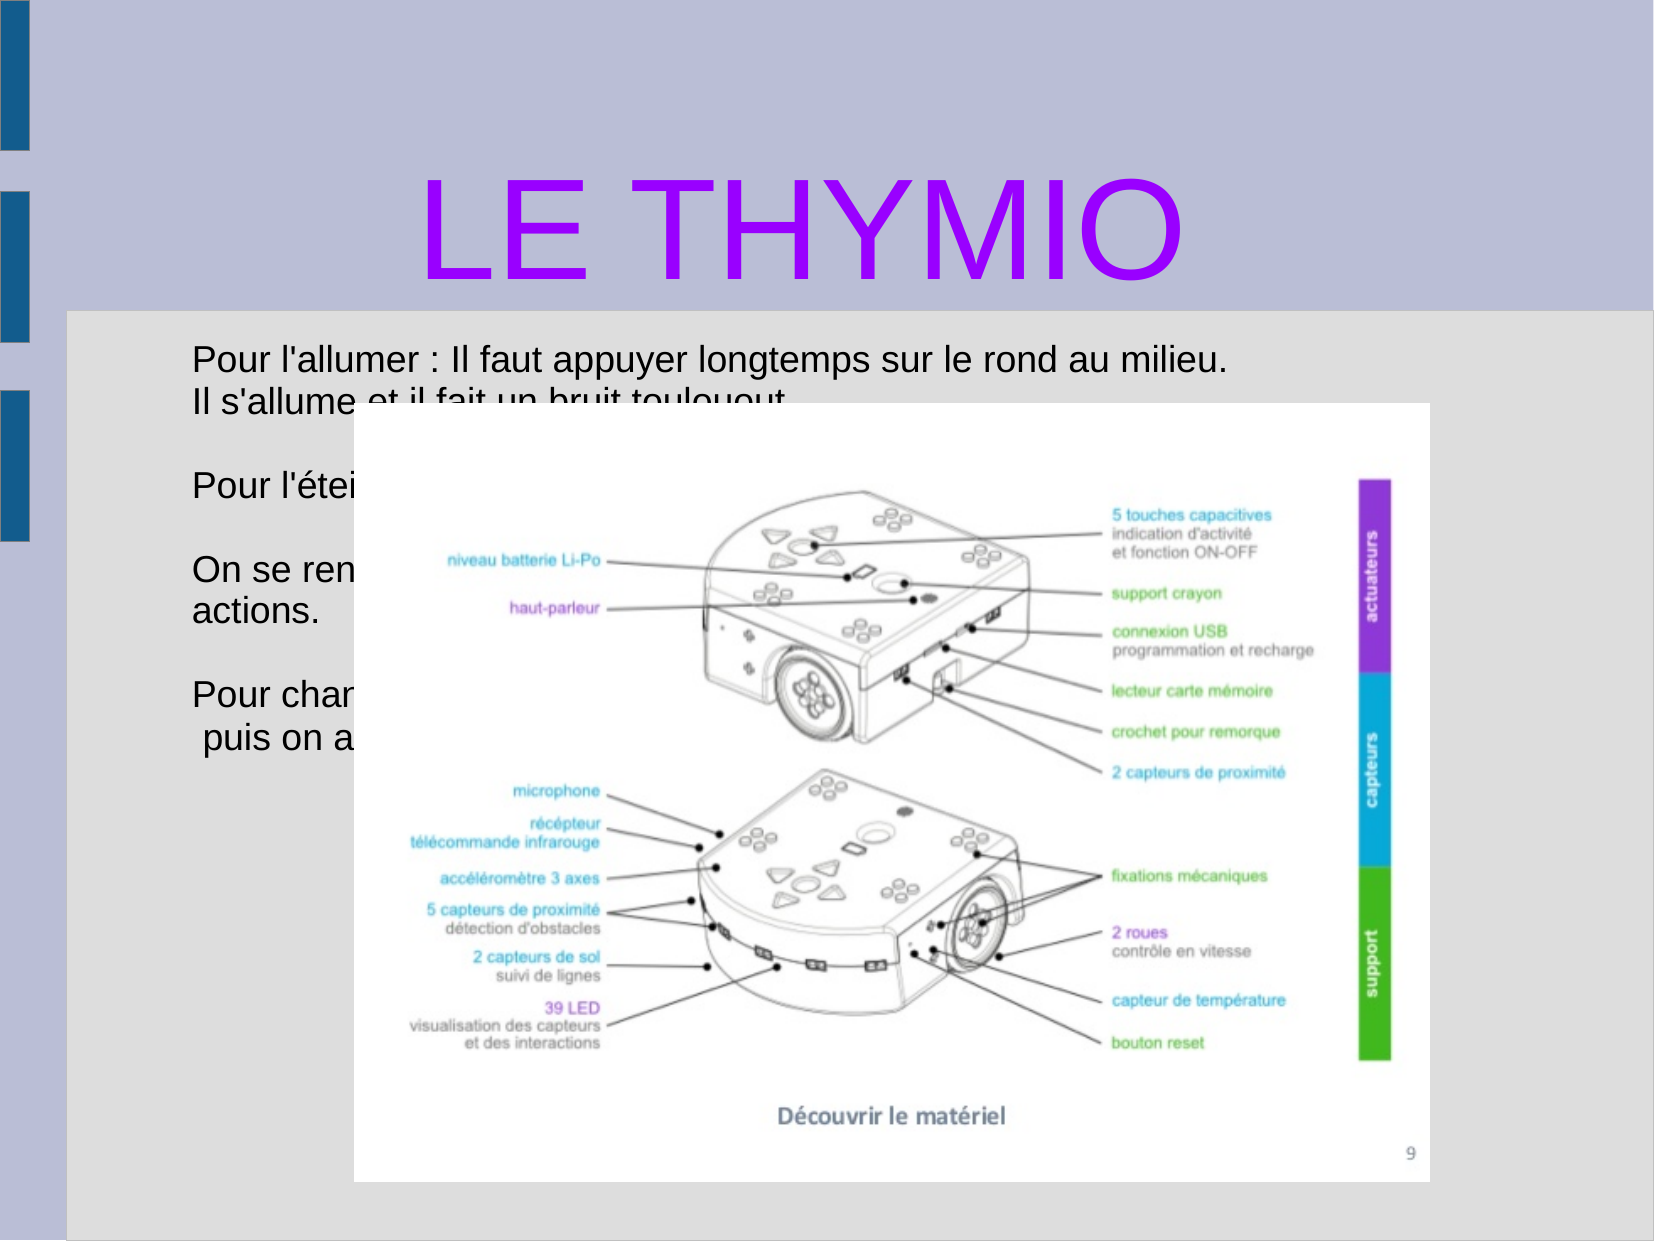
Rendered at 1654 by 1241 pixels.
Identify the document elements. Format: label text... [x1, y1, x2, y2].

text_box LE THYMIO [401, 141, 1204, 318]
picture [354, 403, 1430, 1182]
text_box Pour l'allumer : Il faut appuyer longtemps sur le rond au milieu. Il s'allume et il fait un bruit toulouout. Pour l'éteindre : Il faut appuyer longtemps sur le bouton rond. On se rend compte qu'il fait plusieurs couleurs et cela fait différentes actions. Pour changer de couleur on appui sur les flèches puis on appuie sur le bouton rond pour faire fonctionner. [177, 330, 1444, 767]
